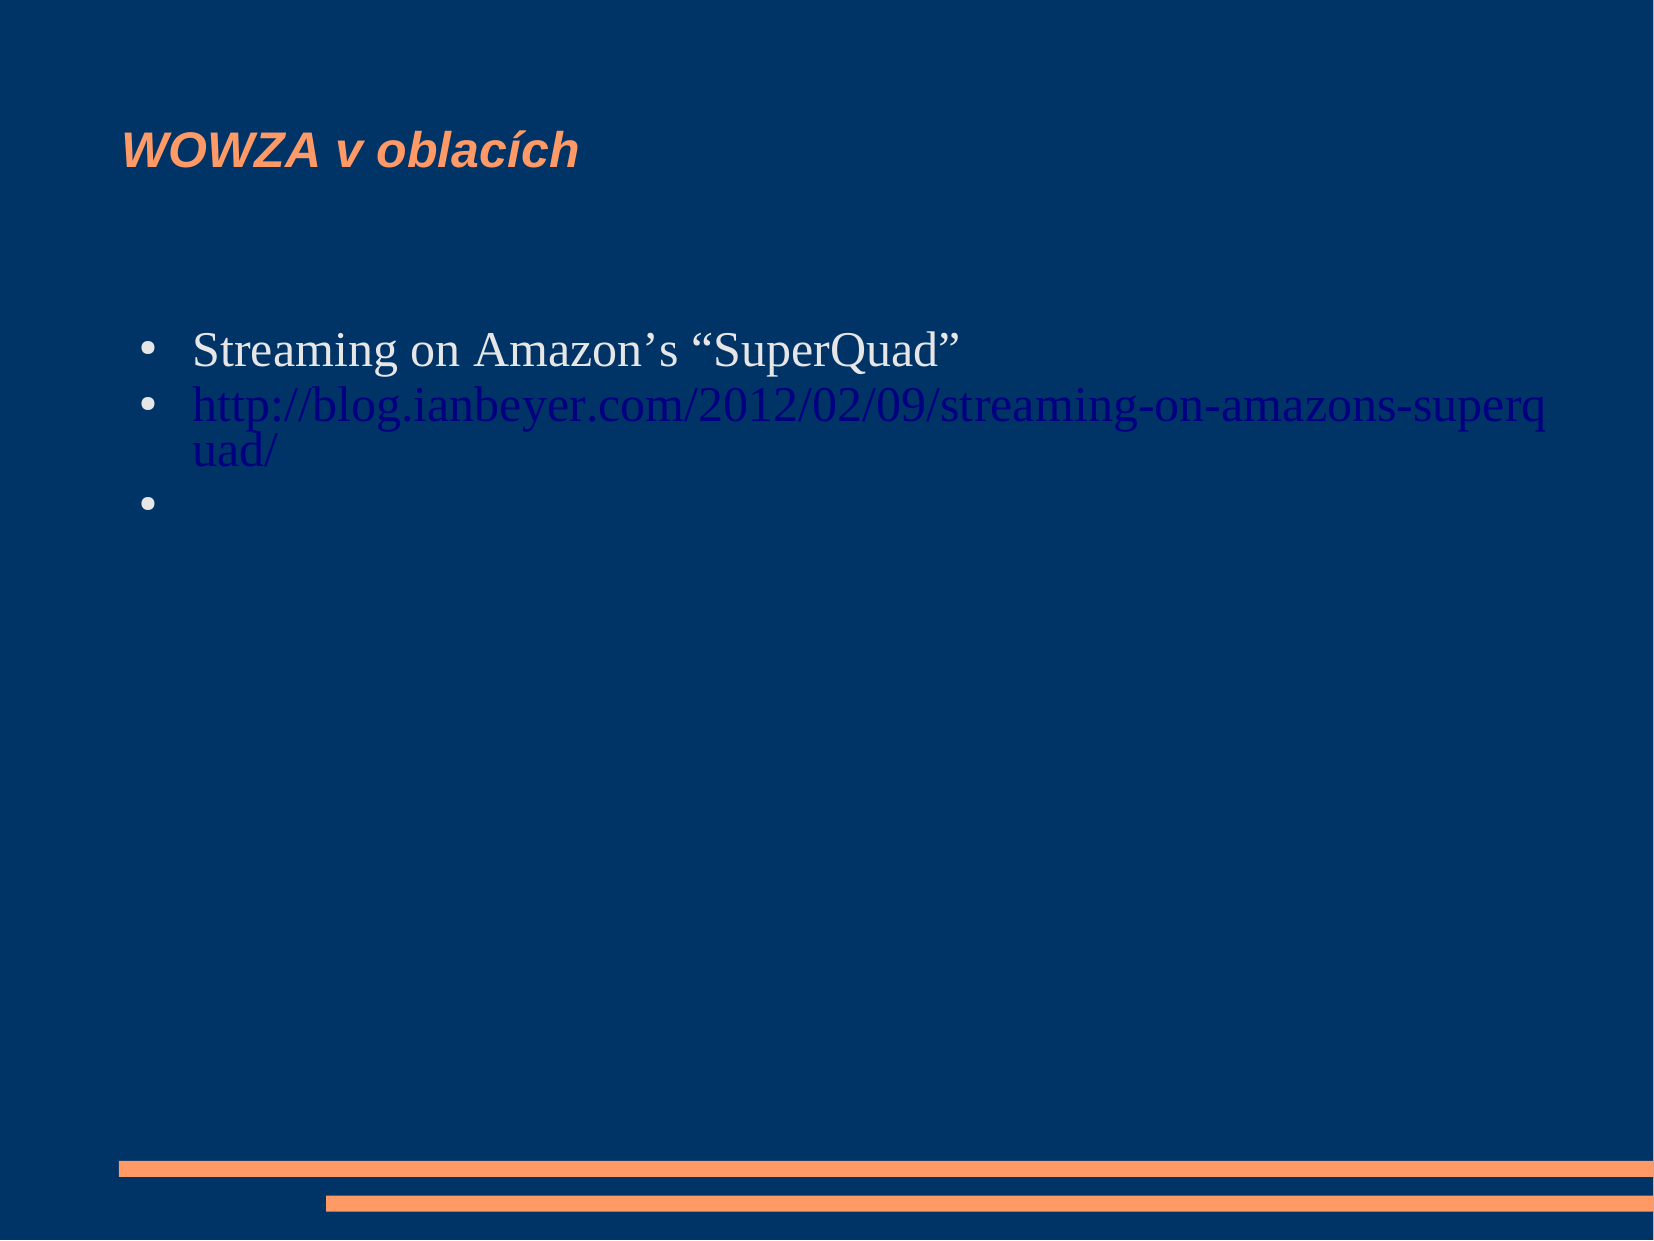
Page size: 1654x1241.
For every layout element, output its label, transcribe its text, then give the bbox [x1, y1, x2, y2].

list Streaming on Amazon’s “SuperQuad” http://blog.ianbeyer.com/2012/02/09/streaming-on-amazons-superquad/ [121, 322, 1561, 1132]
title WOWZA v oblacích [121, 46, 1534, 254]
